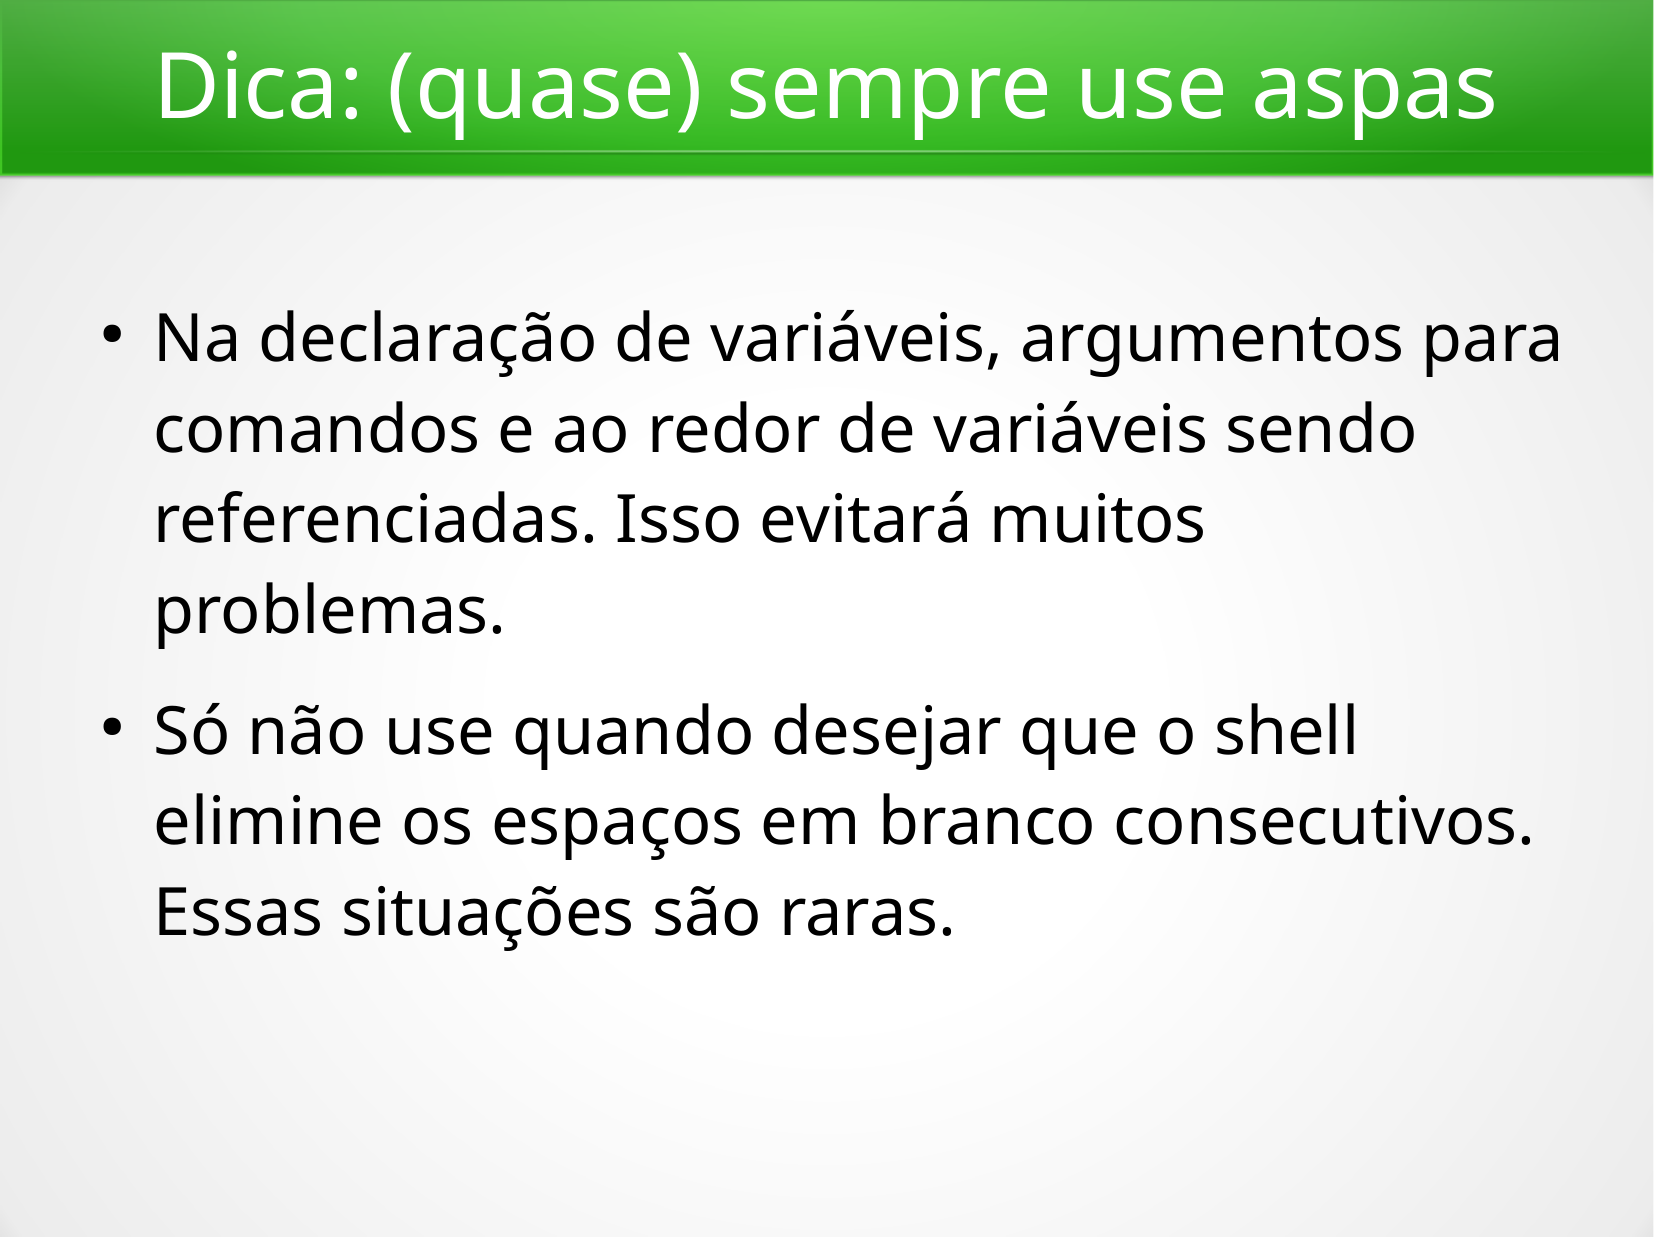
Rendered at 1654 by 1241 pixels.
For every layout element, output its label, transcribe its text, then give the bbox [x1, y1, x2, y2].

title Dica: (quase) sempre use aspas [82, 11, 1571, 154]
picture [0, 0, 1654, 1237]
list Na declaração de variáveis, argumentos para comandos e ao redor de variáveis sendo referenciadas. Isso evitará muitos problemas. Só não use quando desejar que o shell elimine os espaços em branco consecutivos. Essas situações são raras. [82, 290, 1571, 1010]
